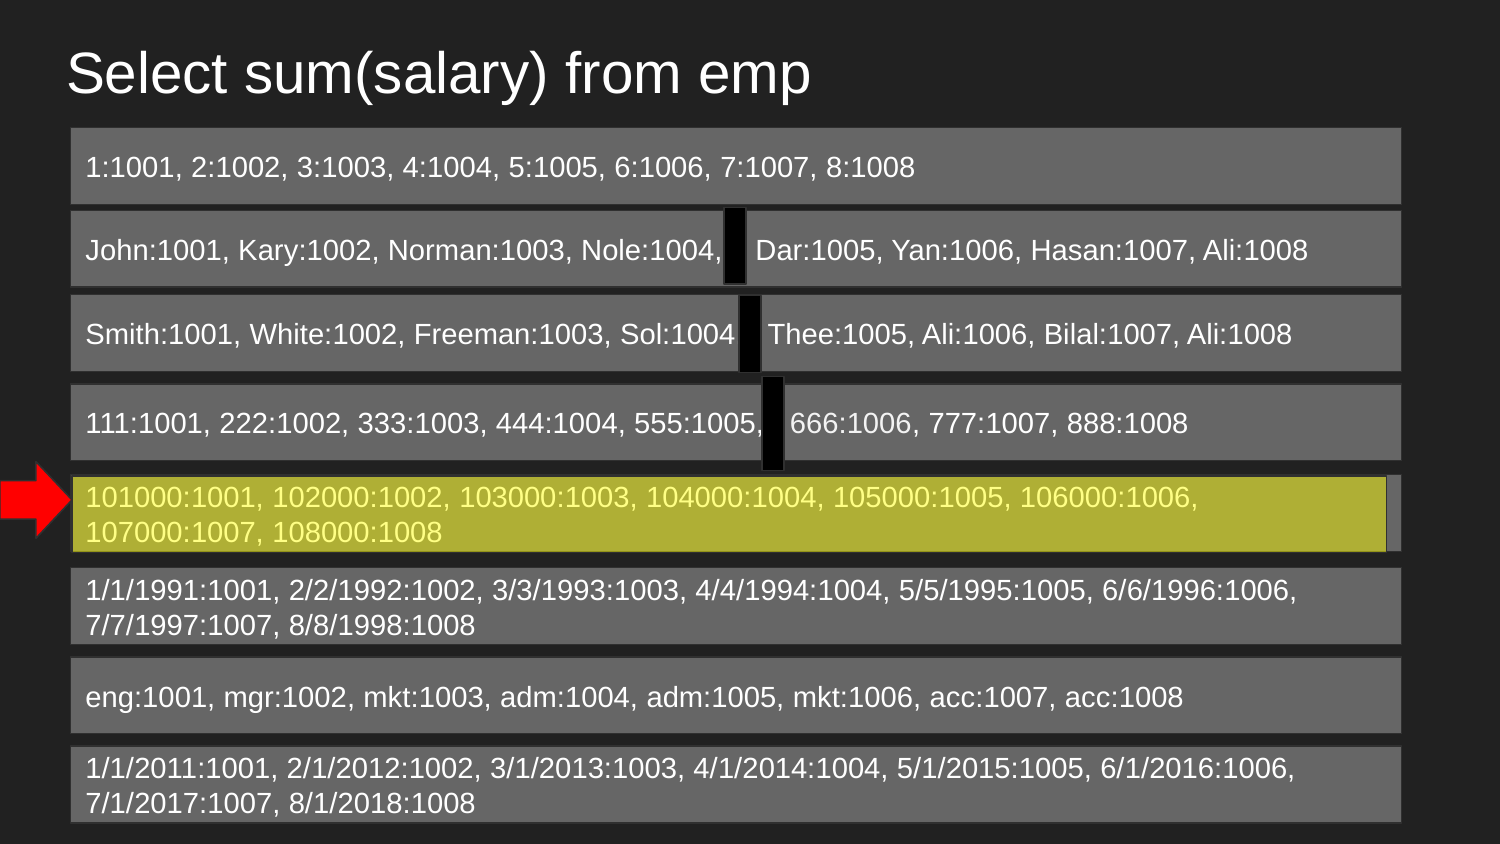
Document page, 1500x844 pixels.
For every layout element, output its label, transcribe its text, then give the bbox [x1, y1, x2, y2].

text_box John:1001, Kary:1002, Norman:1003, Nole:1004, Dar:1005, Yan:1006, Hasan:1007, Ali:1008 [70, 210, 1402, 288]
text_box [739, 295, 761, 373]
text_box 111:1001, 222:1002, 333:1003, 444:1004, 555:1005, 666:1006, 777:1007, 888:1008 [70, 383, 762, 461]
text_box Smith:1001, White:1002, Freeman:1003, Sol:1004, Thee:1005, Ali:1006, Bilal:1007, Ali:1008 [70, 294, 1402, 372]
text_box eng:1001, mgr:1002, mkt:1003, adm:1004, adm:1005, mkt:1006, acc:1007, acc:1008 [70, 656, 1402, 734]
text_box 1/1/1991:1001, 2/2/1992:1002, 3/3/1993:1003, 4/4/1994:1004, 5/5/1995:1005, 6/6/1996:1006, 7/7/1997:1007, 8/8/1998:1008 [70, 567, 1402, 645]
text_box [724, 207, 747, 285]
text_box 101000:1001, 102000:1002, 103000:1003, 104000:1004, 105000:1005, 106000:1006, 107000:1007, 108000:1008 [70, 474, 1402, 552]
text_box 1:1001, 2:1002, 3:1003, 4:1004, 5:1005, 6:1006, 7:1007, 8:1008 [70, 127, 1402, 205]
text_box [0, 461, 1387, 553]
text_box [762, 376, 785, 471]
text_box 1/1/2011:1001, 2/1/2012:1002, 3/1/2013:1003, 4/1/2014:1004, 5/1/2015:1005, 6/1/2016:1006, 7/1/2017:1007, 8/1/2018:1008 [70, 746, 1402, 823]
text_box 111:1001, 222:1002, 333:1003, 444:1004, 555:1005, 666:1006, 777:1007, 888:1008 [785, 383, 1402, 461]
title Select sum(salary) from emp [51, 20, 1449, 115]
